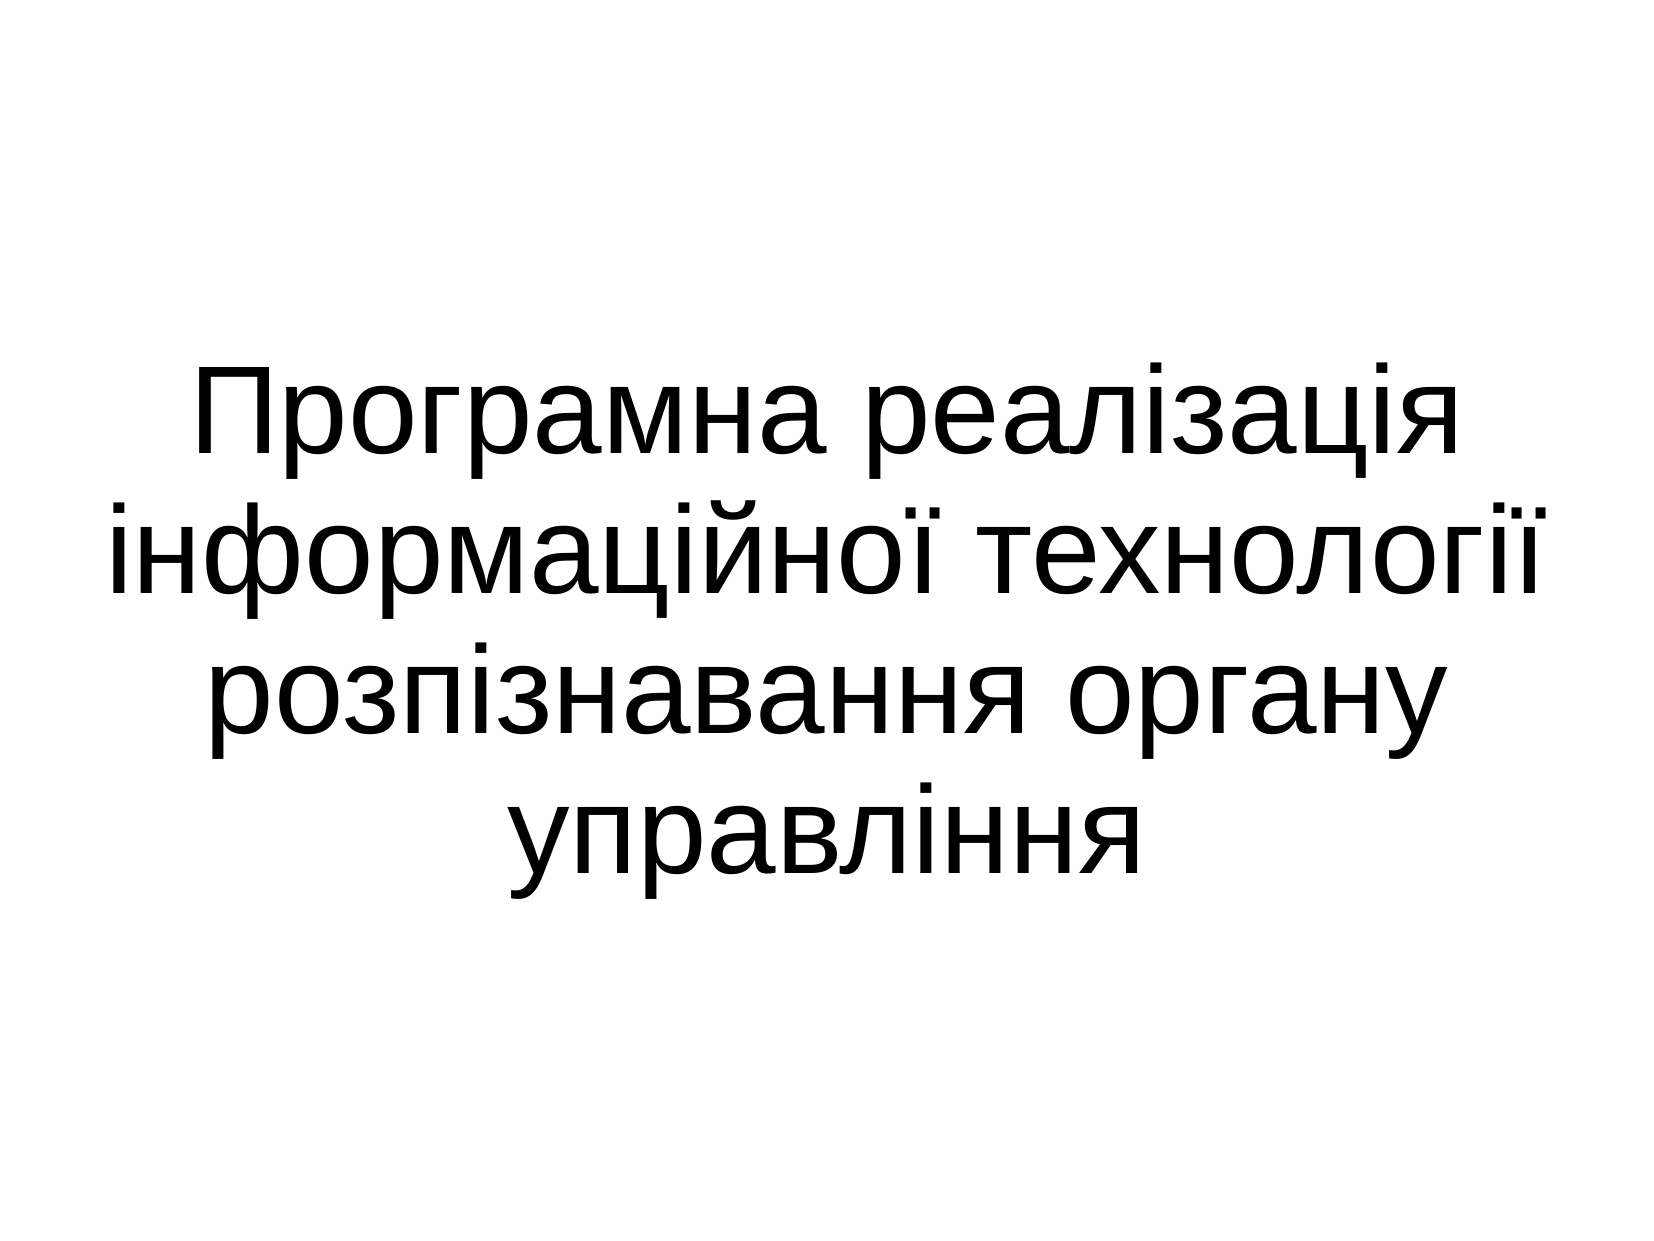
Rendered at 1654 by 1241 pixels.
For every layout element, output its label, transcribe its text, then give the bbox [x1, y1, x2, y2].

title Програмна реалізація інформаційної технології розпізнавання органу управління [82, 340, 1571, 900]
